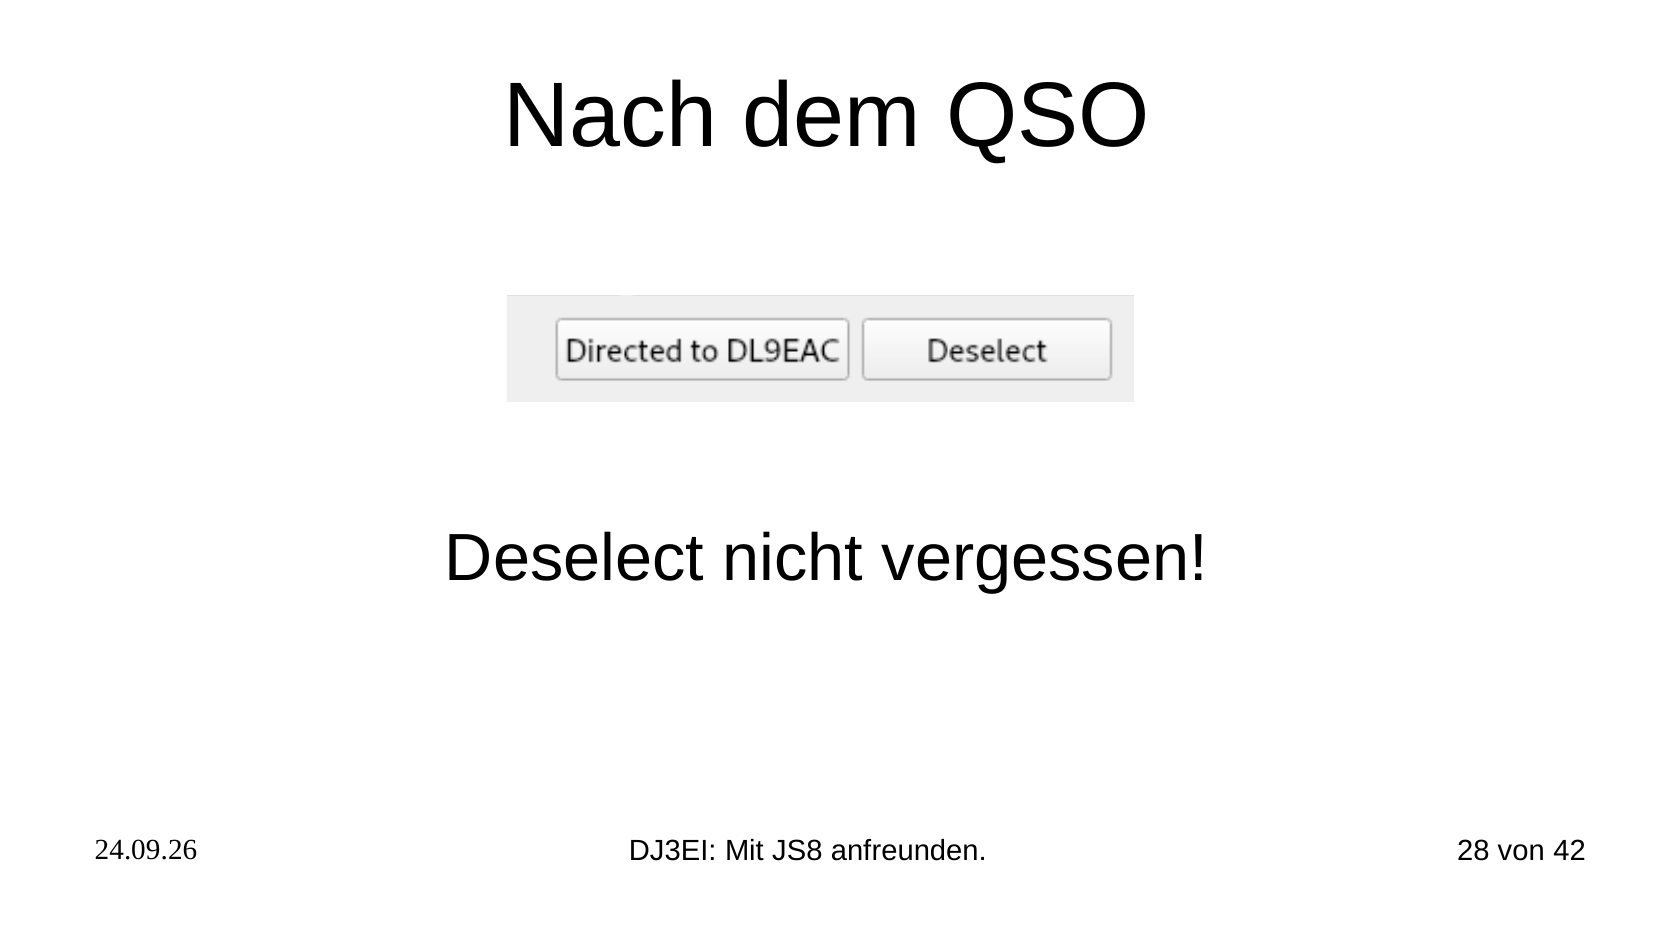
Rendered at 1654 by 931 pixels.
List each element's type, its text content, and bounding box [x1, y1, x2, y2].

list Deselect nicht vergessen! [82, 519, 1571, 662]
picture [506, 295, 1134, 402]
title Nach dem QSO [82, 37, 1571, 193]
